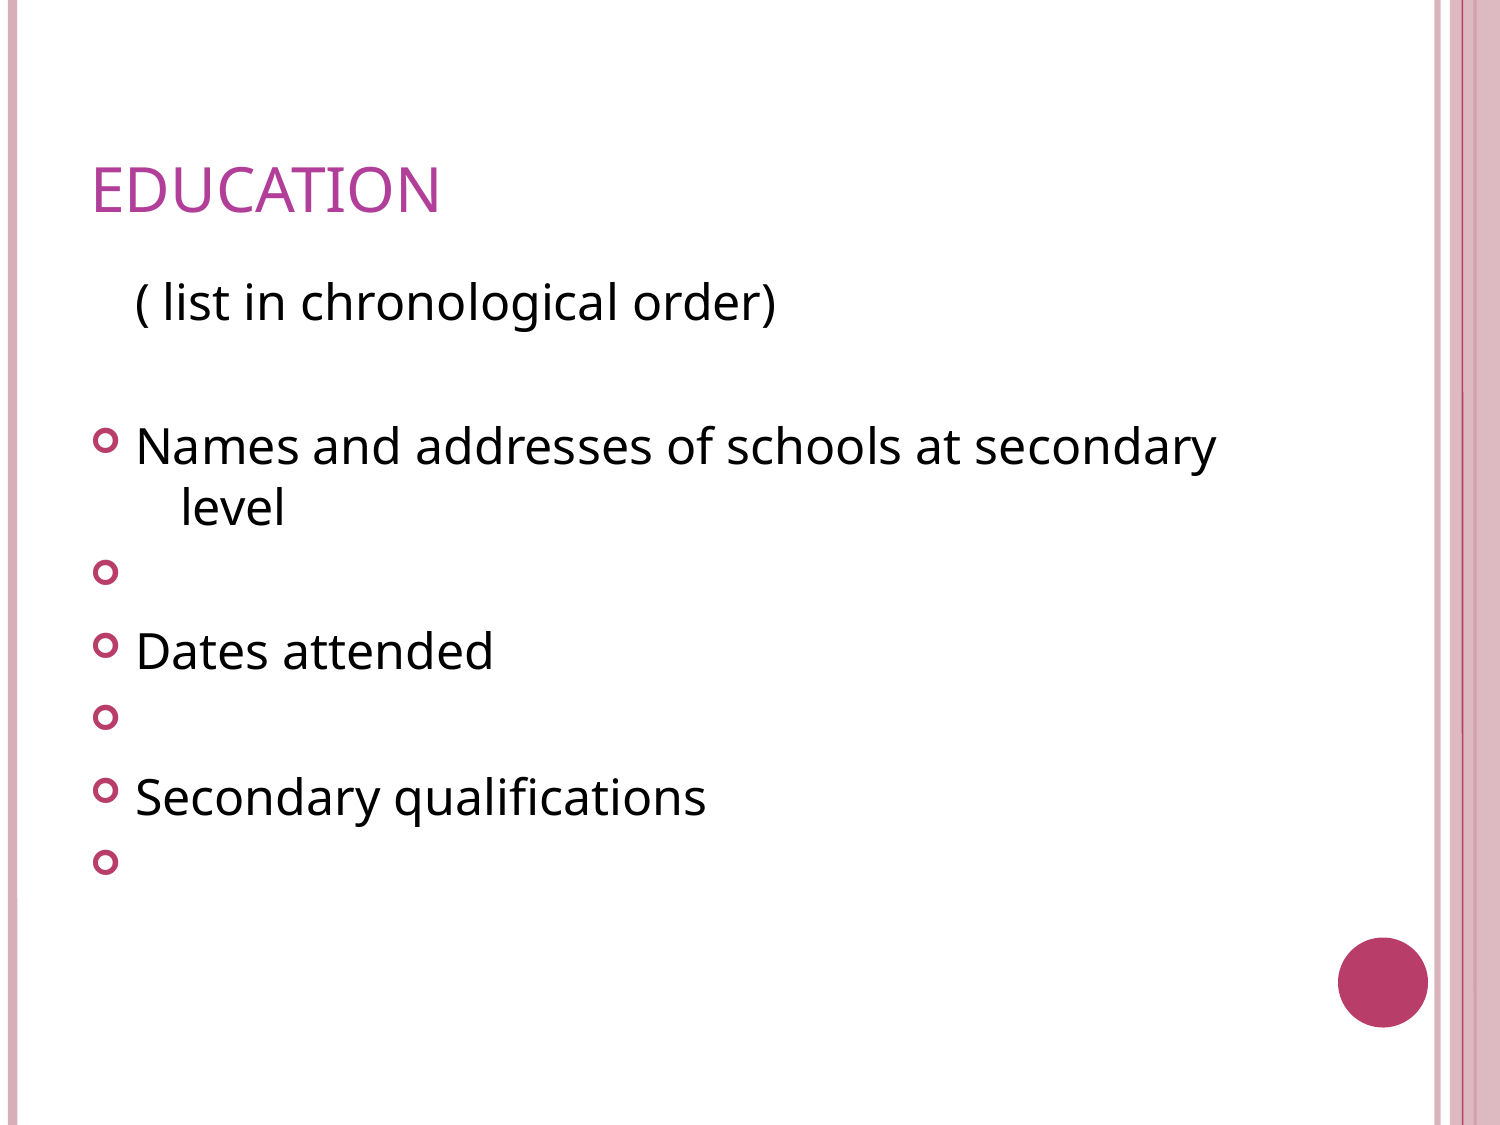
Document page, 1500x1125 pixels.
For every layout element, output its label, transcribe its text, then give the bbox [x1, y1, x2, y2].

list ( list in chronological order) Names and addresses of schools at secondary level Dates attended Secondary qualifications [75, 262, 1300, 1062]
title EDUCATION [75, 45, 1300, 233]
